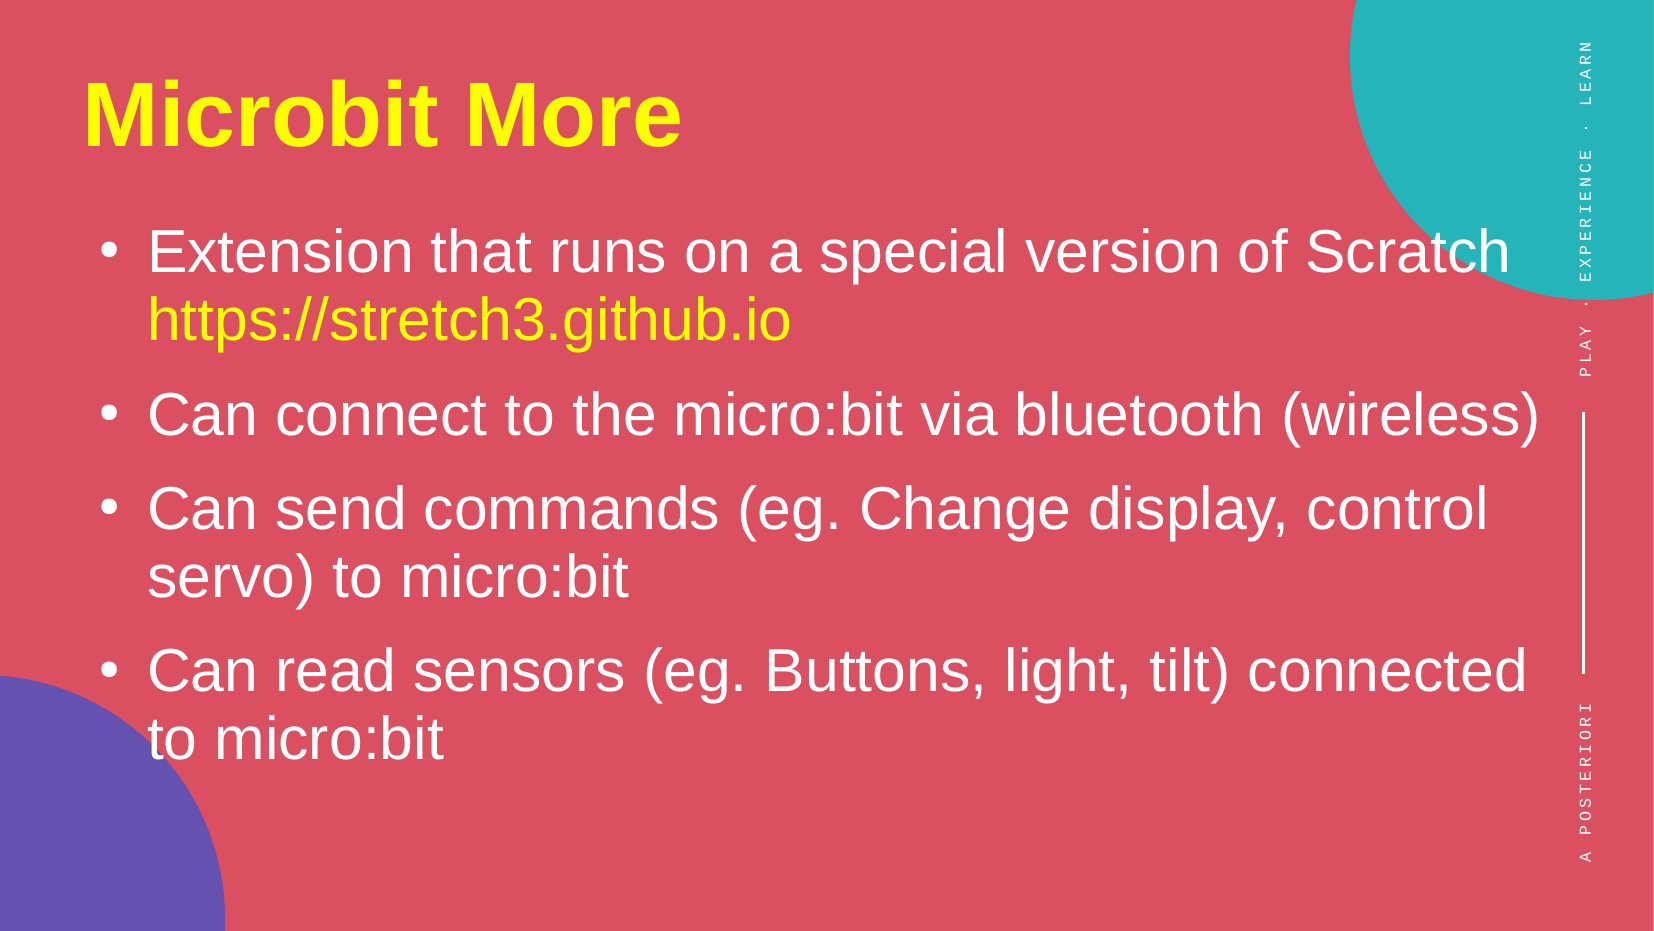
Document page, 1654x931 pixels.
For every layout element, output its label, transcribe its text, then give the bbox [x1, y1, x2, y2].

title Microbit More [82, 37, 1351, 193]
list Extension that runs on a special version of Scratch https://stretch3.github.io Can connect to the micro:bit via bluetooth (wireless) Can send commands (eg. Change display, control servo) to micro:bit Can read sensors (eg. Buttons, light, tilt) connected to micro:bit [82, 217, 1571, 826]
